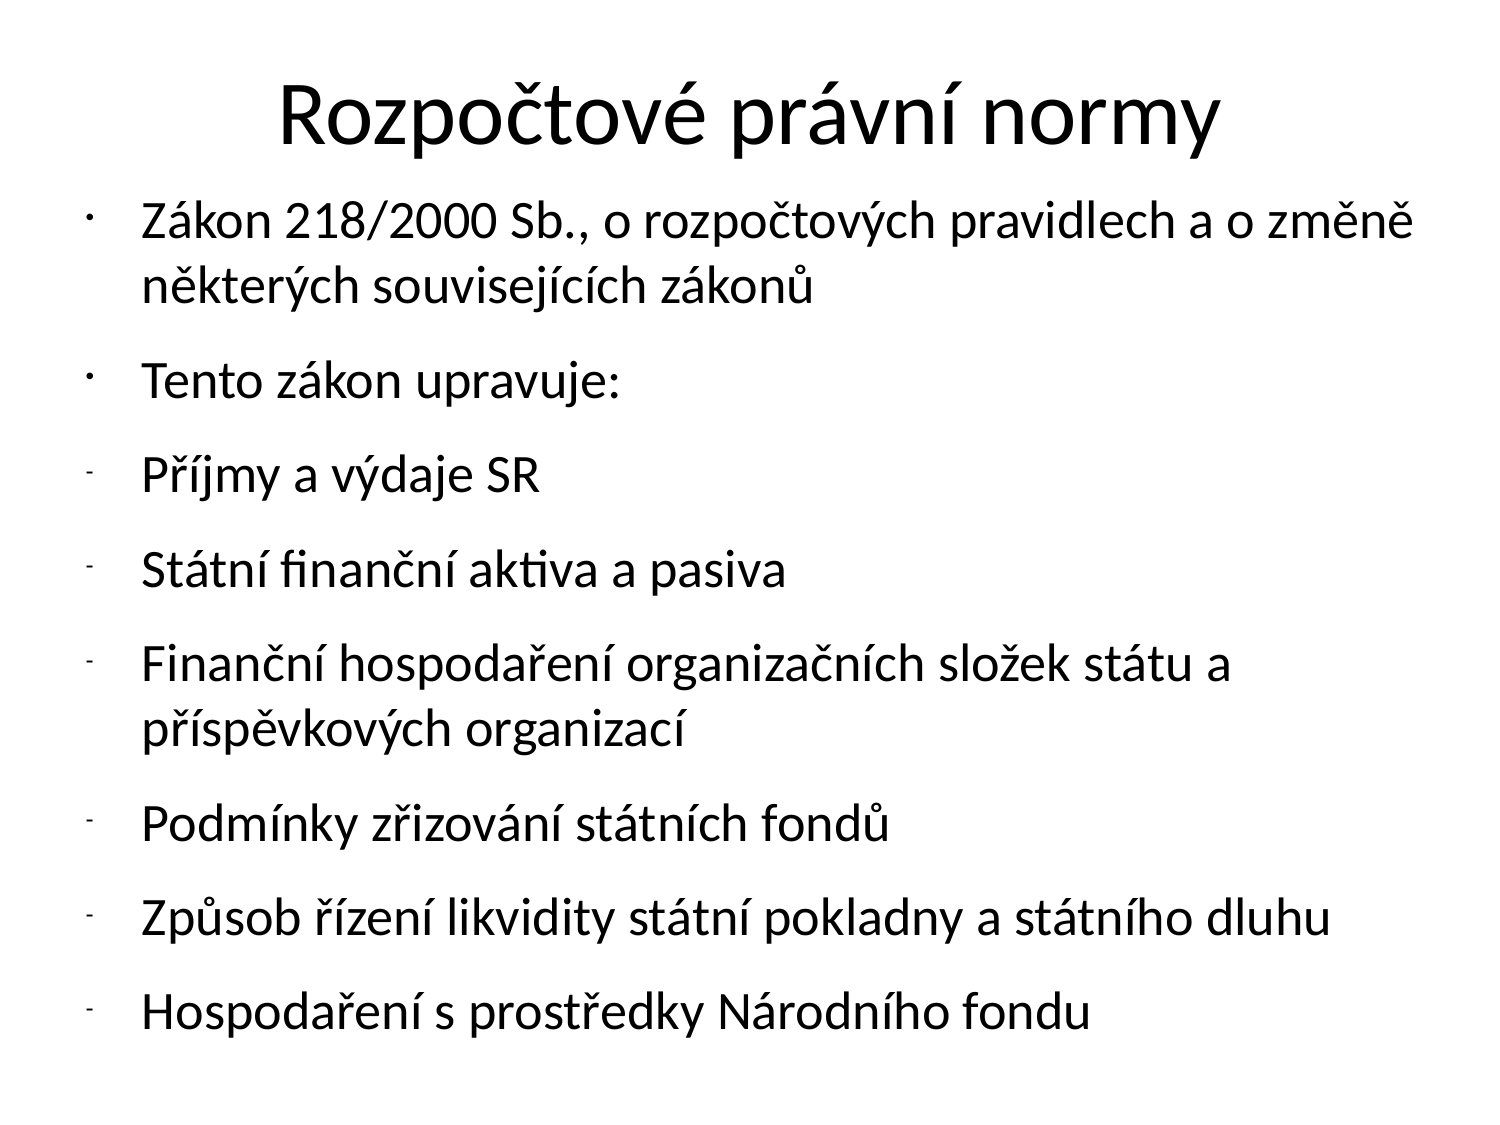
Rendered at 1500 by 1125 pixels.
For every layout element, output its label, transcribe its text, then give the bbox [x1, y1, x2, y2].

title Rozpočtové právní normy [75, 45, 1425, 177]
list Zákon 218/2000 Sb., o rozpočtových pravidlech a o změně některých souvisejících zákonů Tento zákon upravuje: Příjmy a výdaje SR Státní finanční aktiva a pasiva Finanční hospodaření organizačních složek státu a příspěvkových organizací Podmínky zřizování státních fondů Způsob řízení likvidity státní pokladny a státního dluhu Hospodaření s prostředky Národního fondu [70, 177, 1465, 1040]
